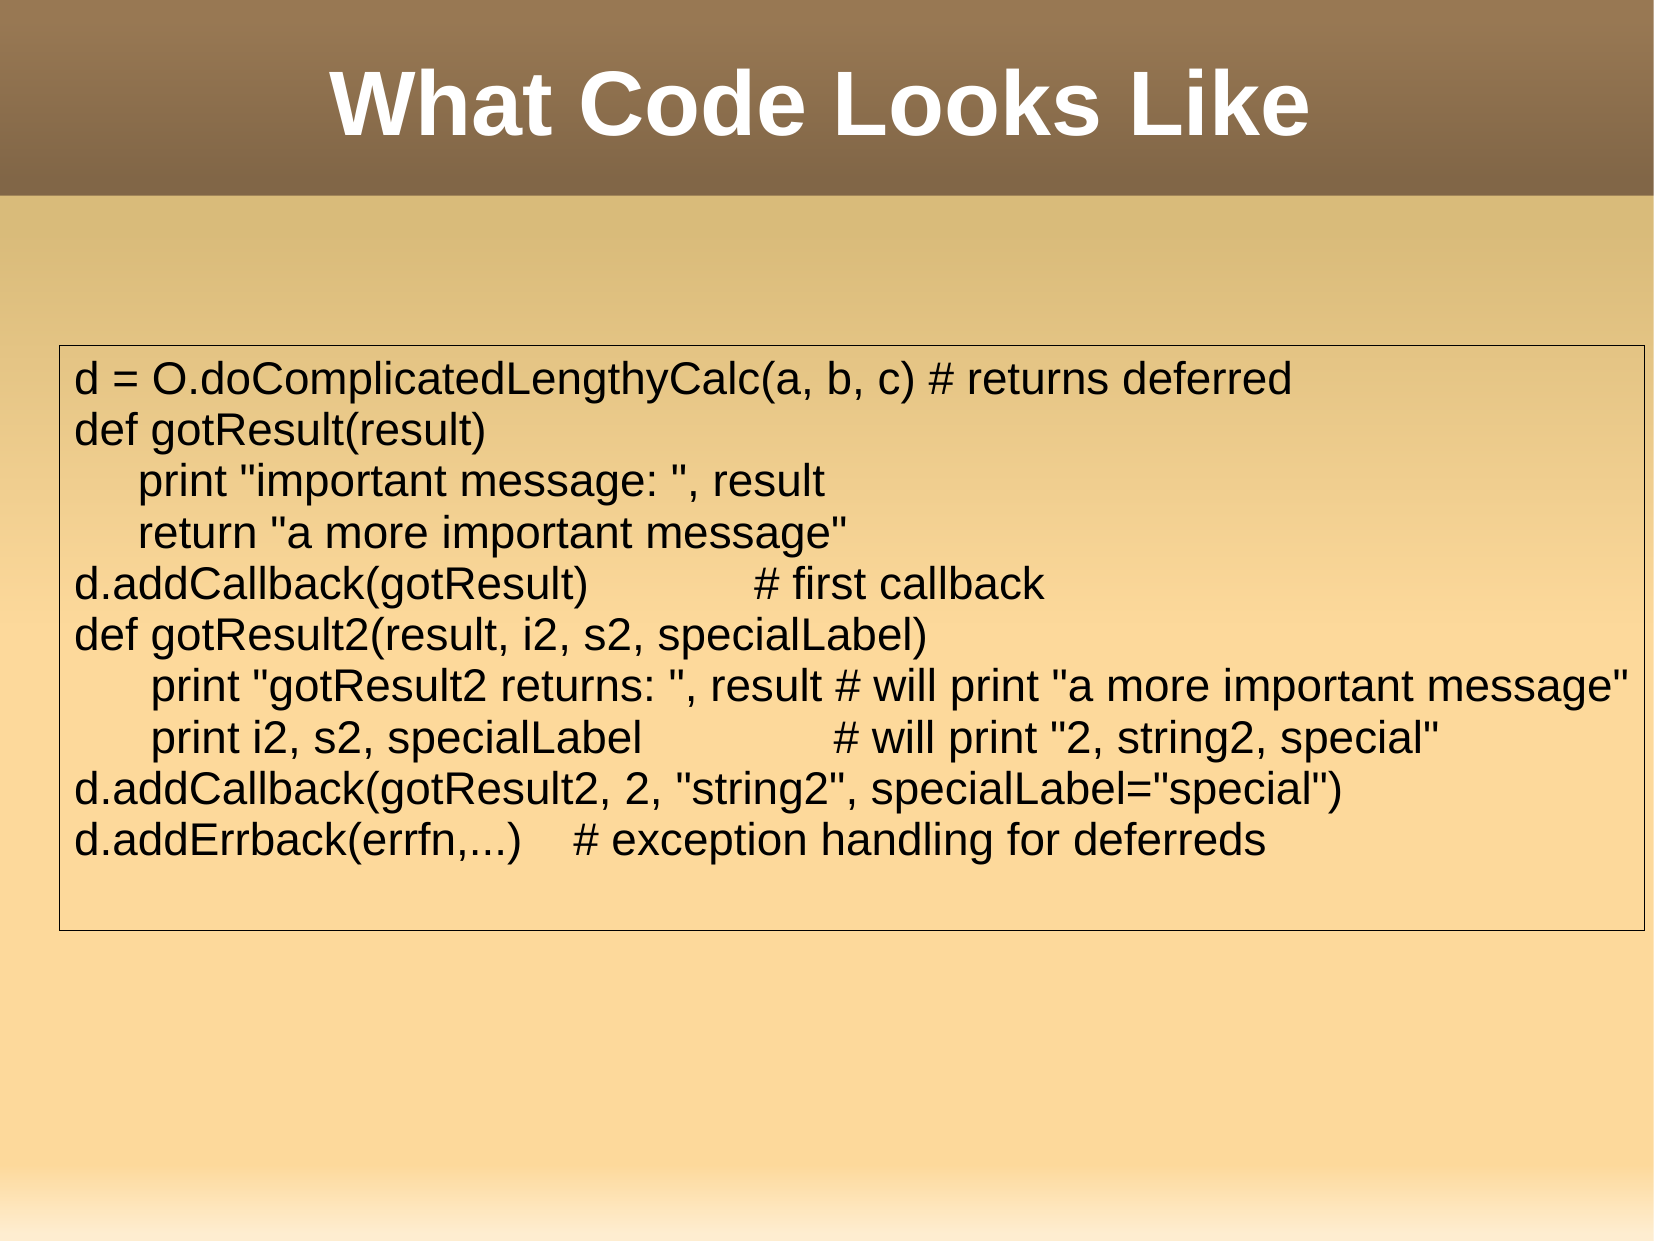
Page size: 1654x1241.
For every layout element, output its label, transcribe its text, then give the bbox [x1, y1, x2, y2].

title What Code Looks Like [76, 7, 1565, 200]
picture [0, 0, 1654, 1241]
text_box d = O.doComplicatedLengthyCalc(a, b, c) # returns deferred def gotResult(result) print "important message: ", result return "a more important message" d.addCallback(gotResult) # first callback def gotResult2(result, i2, s2, specialLabel) print "gotResult2 returns: ", result # will print "a more important message" print i2, s2, specialLabel # will print "2, string2, special" d.addCallback(gotResult2, 2, "string2", specialLabel="special") d.addErrback(errfn,...) # exception handling for deferreds [59, 345, 1645, 931]
